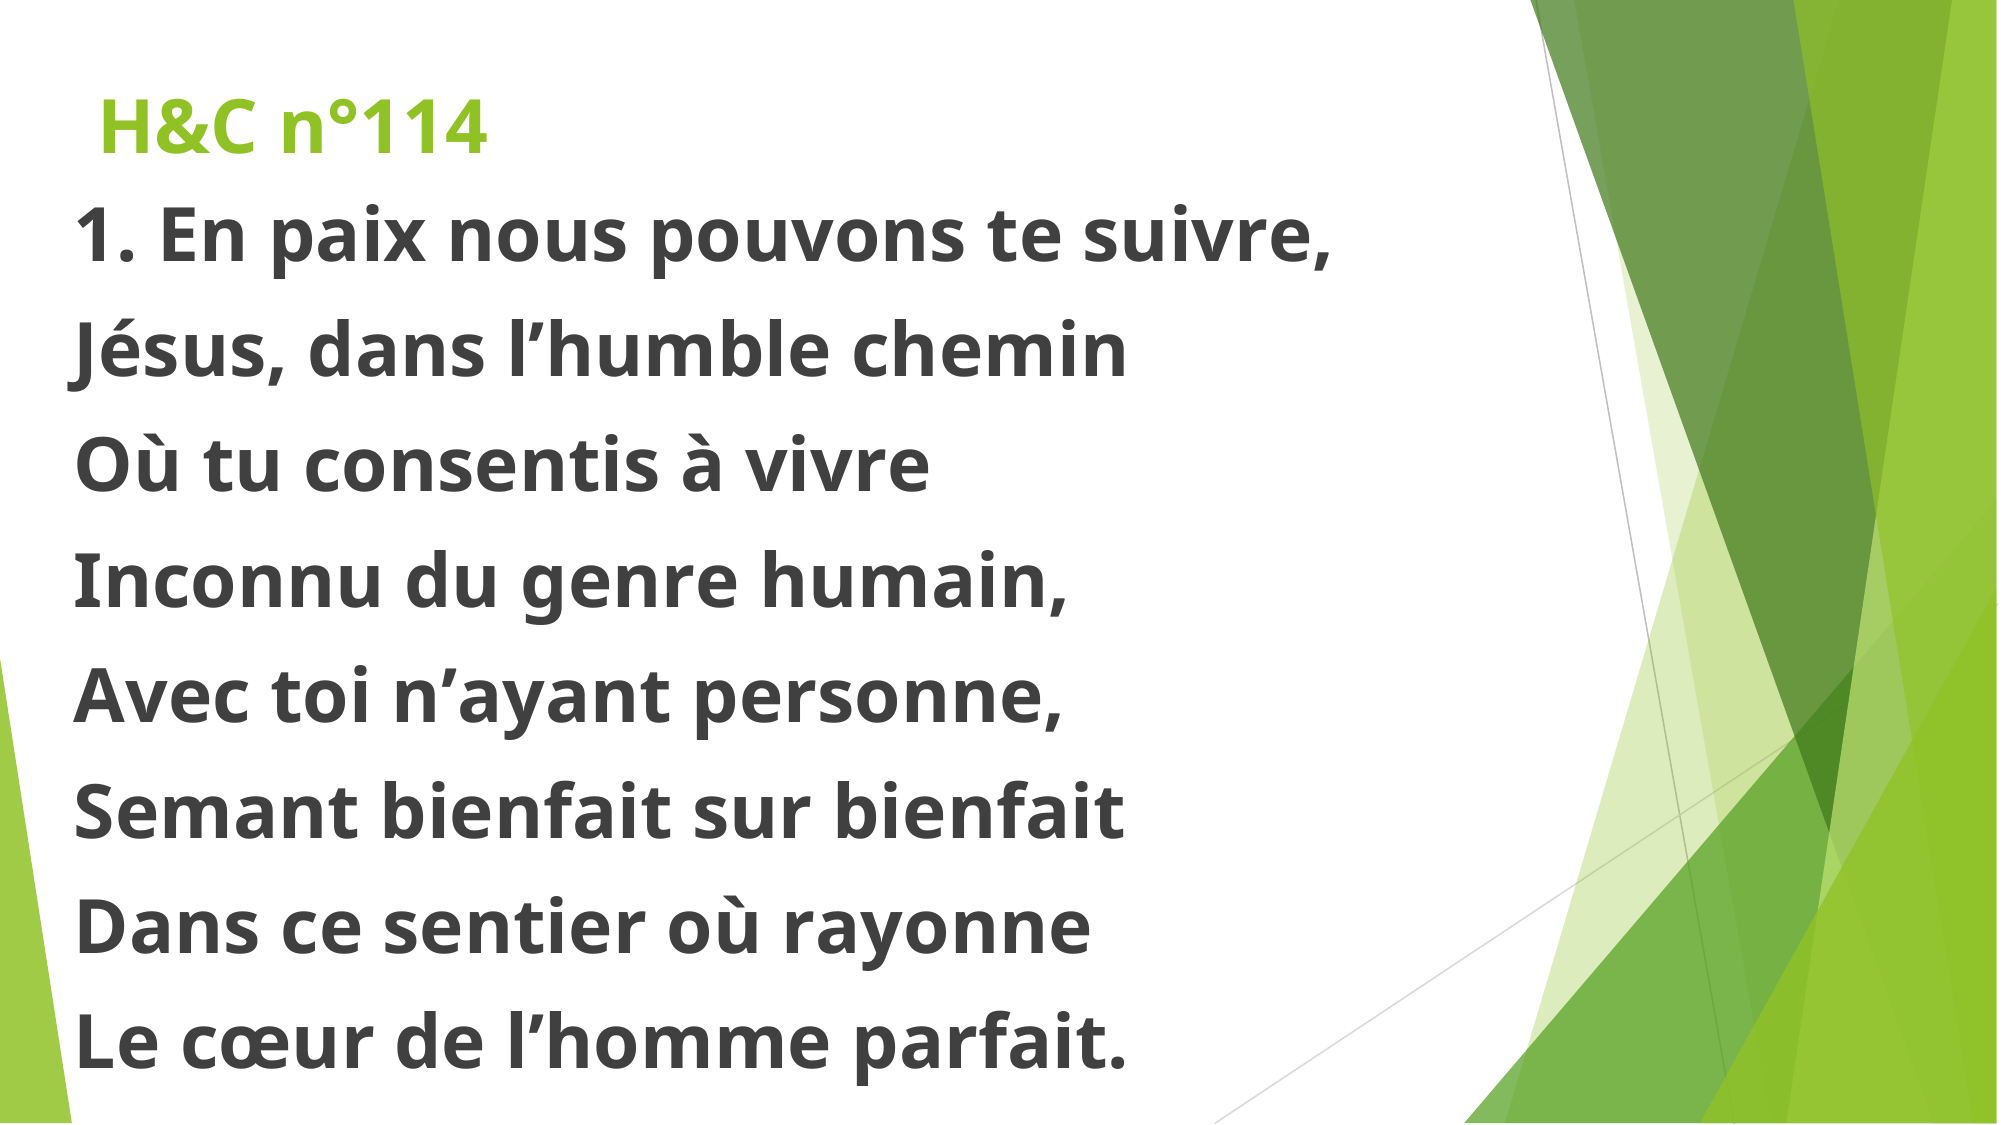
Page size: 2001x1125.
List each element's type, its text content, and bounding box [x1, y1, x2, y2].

text_box 1. En paix nous pouvons te suivre, Jésus, dans l’humble chemin Où tu consentis à vivre Inconnu du genre humain, Avec toi n’ayant personne, Semant bienfait sur bienfait Dans ce sentier où rayonne Le cœur de l’homme parfait. [59, 165, 2001, 1037]
text_box H&C n°114 [82, 70, 1522, 165]
